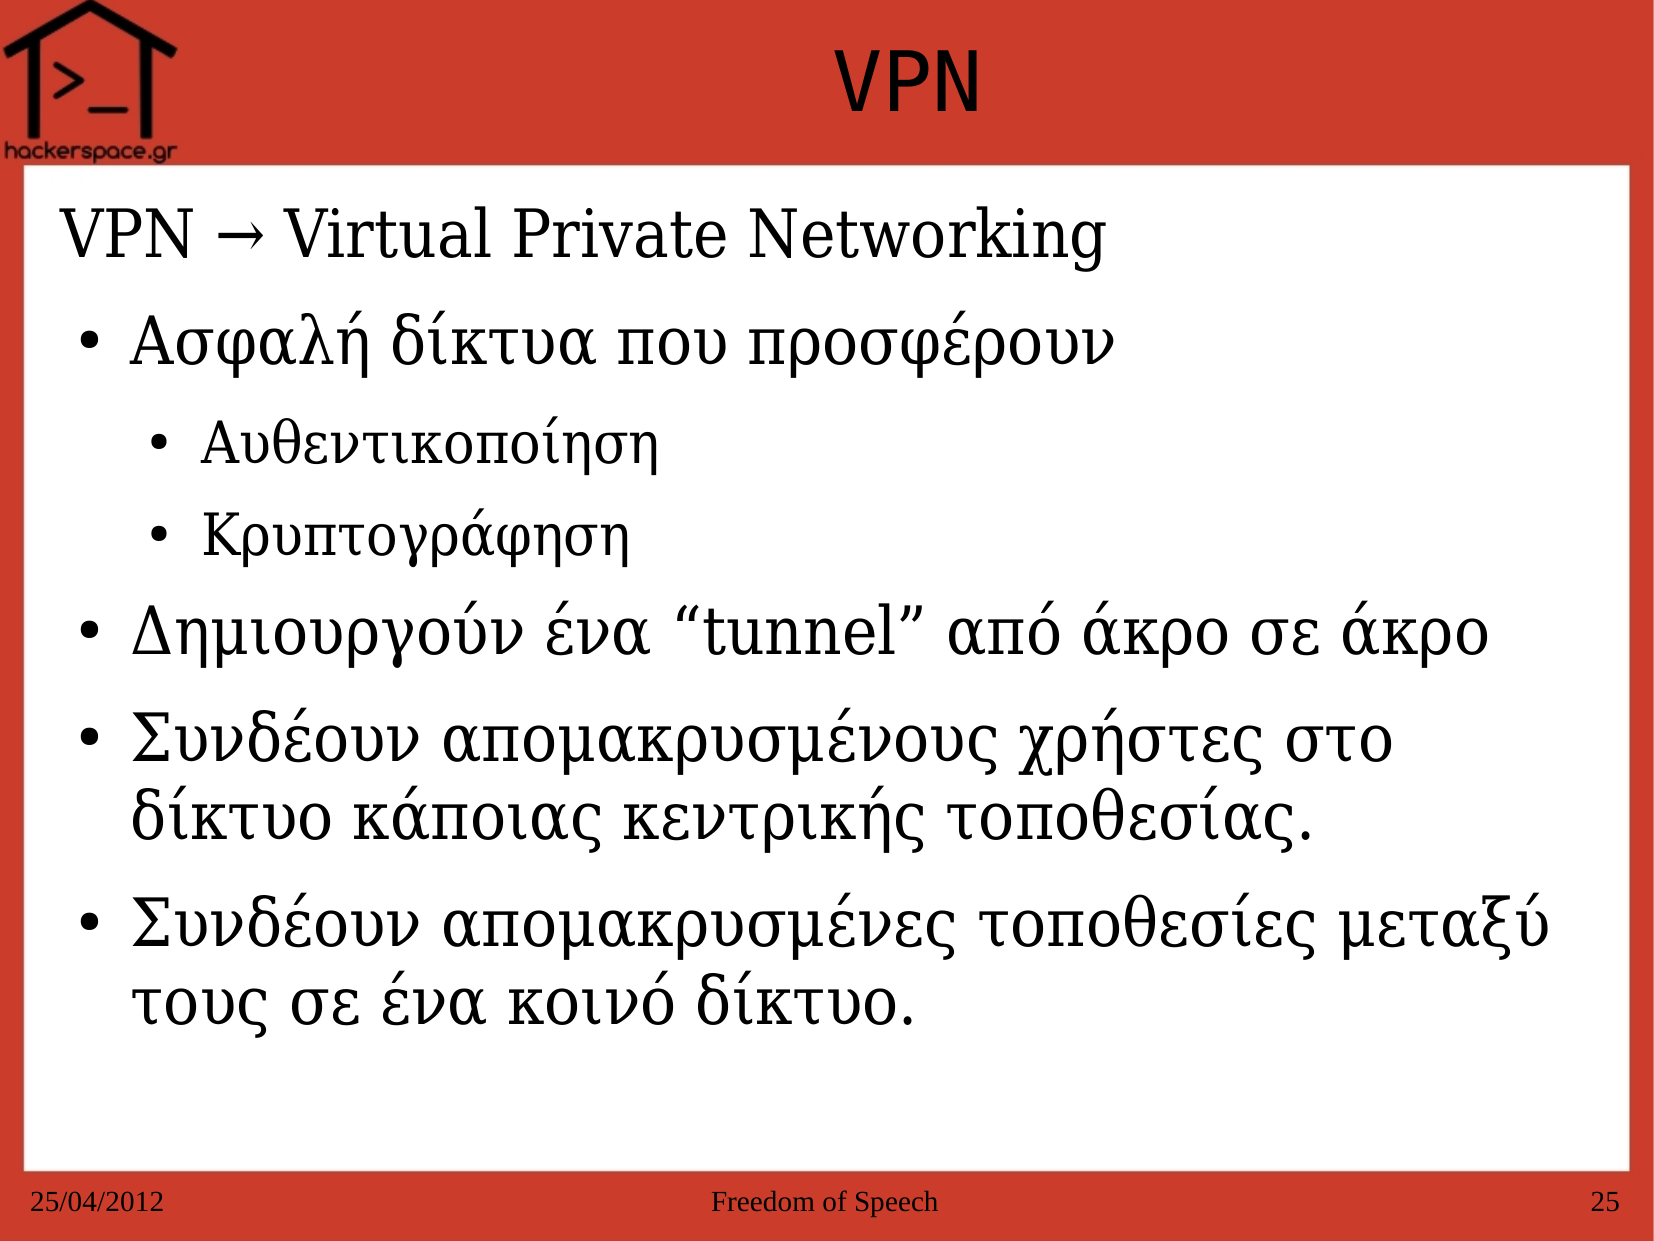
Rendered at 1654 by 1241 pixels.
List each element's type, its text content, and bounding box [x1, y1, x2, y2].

picture [0, 0, 1654, 1241]
list VPN → Virtual Private Networking Ασφαλή δίκτυα που προσφέρουν Αυθεντικοποίηση Κρυπτογράφηση Δημιουργούν ένα “tunnel” από άκρο σε άκρο Συνδέουν απομακρυσμένους χρήστες στο δίκτυο κάποιας κεντρικής τοποθεσίας. Συνδέουν απομακρυσμένες τοποθεσίες μεταξύ τους σε ένα κοινό δίκτυο. [60, 195, 1591, 1141]
title VPN [195, 15, 1621, 151]
